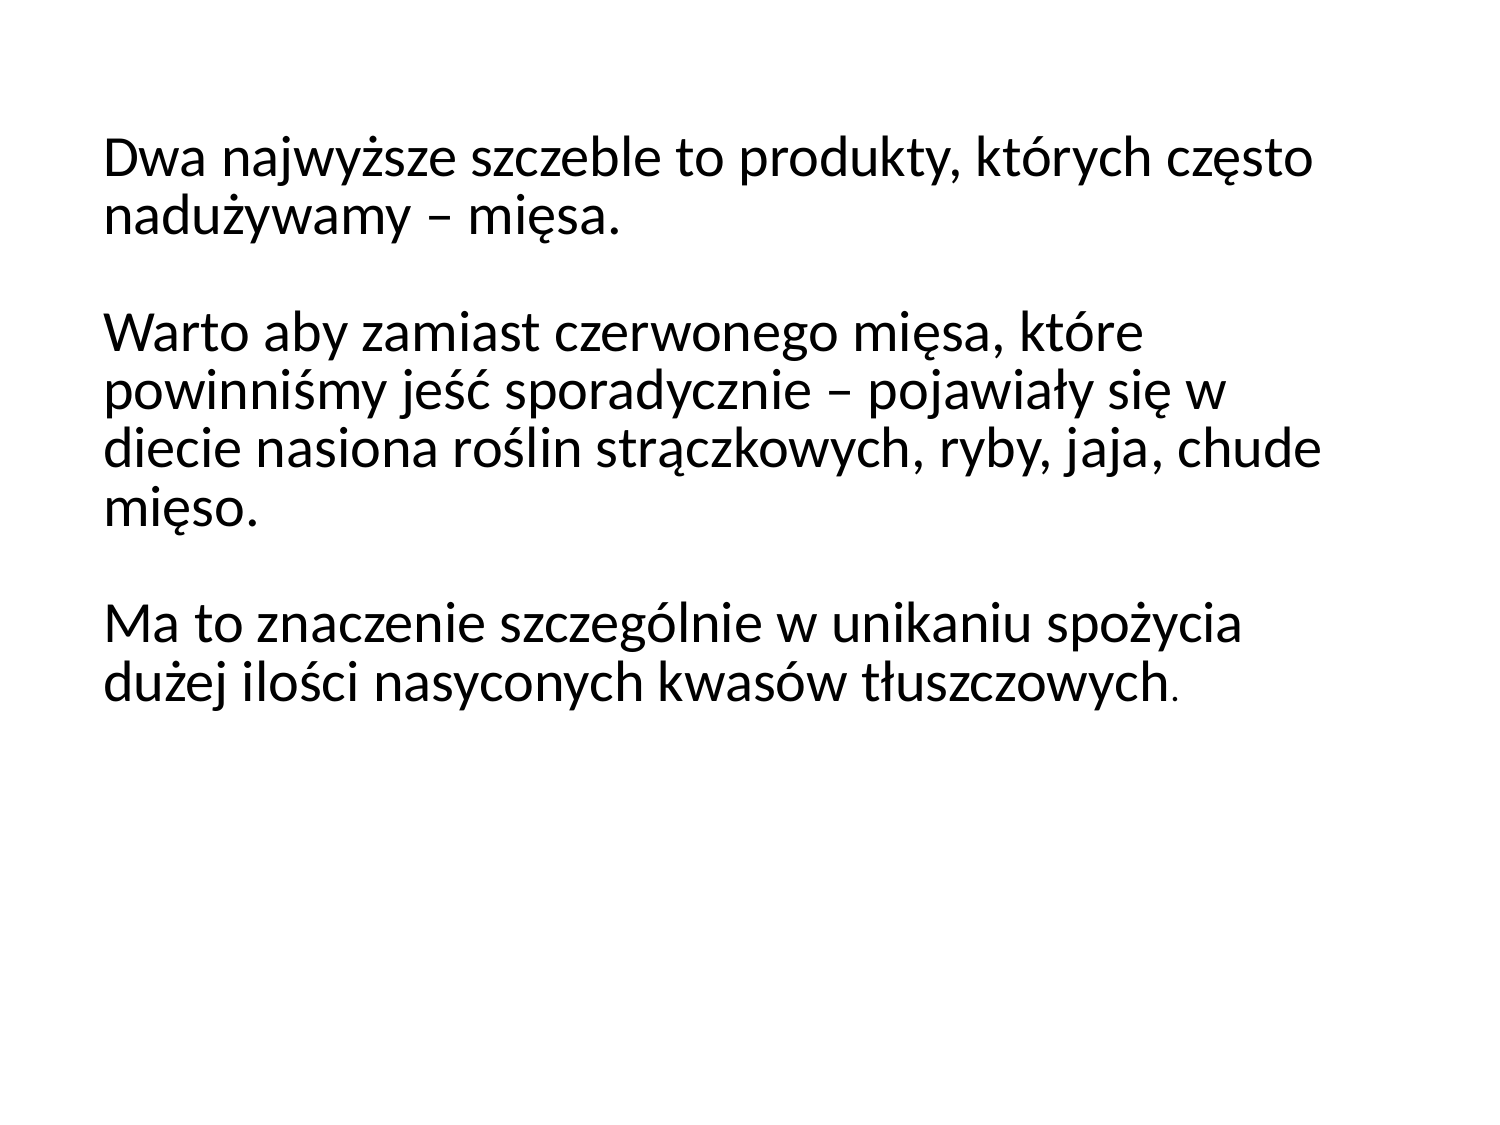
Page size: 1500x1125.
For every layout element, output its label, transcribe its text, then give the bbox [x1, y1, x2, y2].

text_box Dwa najwyższe szczeble to produkty, których często nadużywamy – mięsa. Warto aby zamiast czerwonego mięsa, które powinniśmy jeść sporadycznie – pojawiały się w diecie nasiona roślin strączkowych, ryby, jaja, chude mięso. Ma to znaczenie szczególnie w unikaniu spożycia dużej ilości nasyconych kwasów tłuszczowych. [88, 125, 1376, 724]
